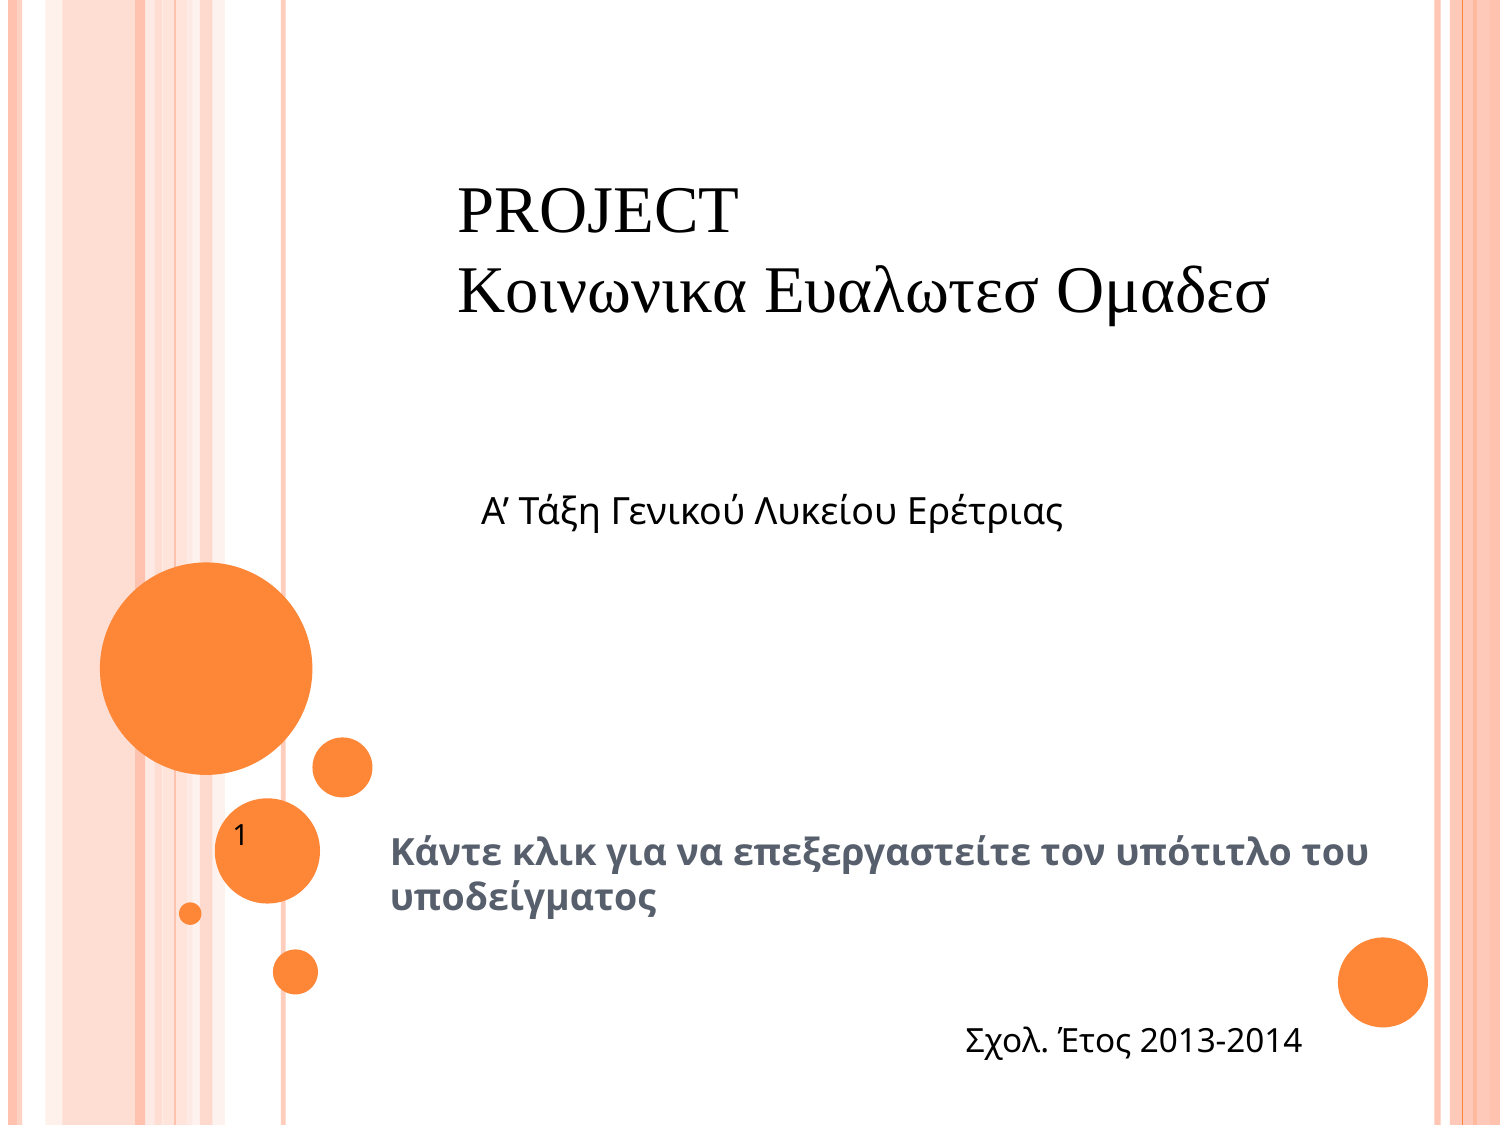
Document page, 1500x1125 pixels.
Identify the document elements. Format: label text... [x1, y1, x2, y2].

text_box Σχολ. Έτος 2013-2014 [950, 1011, 1341, 1067]
text_box Α’ Τάξη Γενικού Λυκείου Ερέτριας [466, 479, 1444, 587]
slide_number <αριθμός> [217, 808, 318, 894]
title PROJECT Κοινωνικα Ευαλωτεσ Ομαδεσ [442, 90, 1456, 401]
